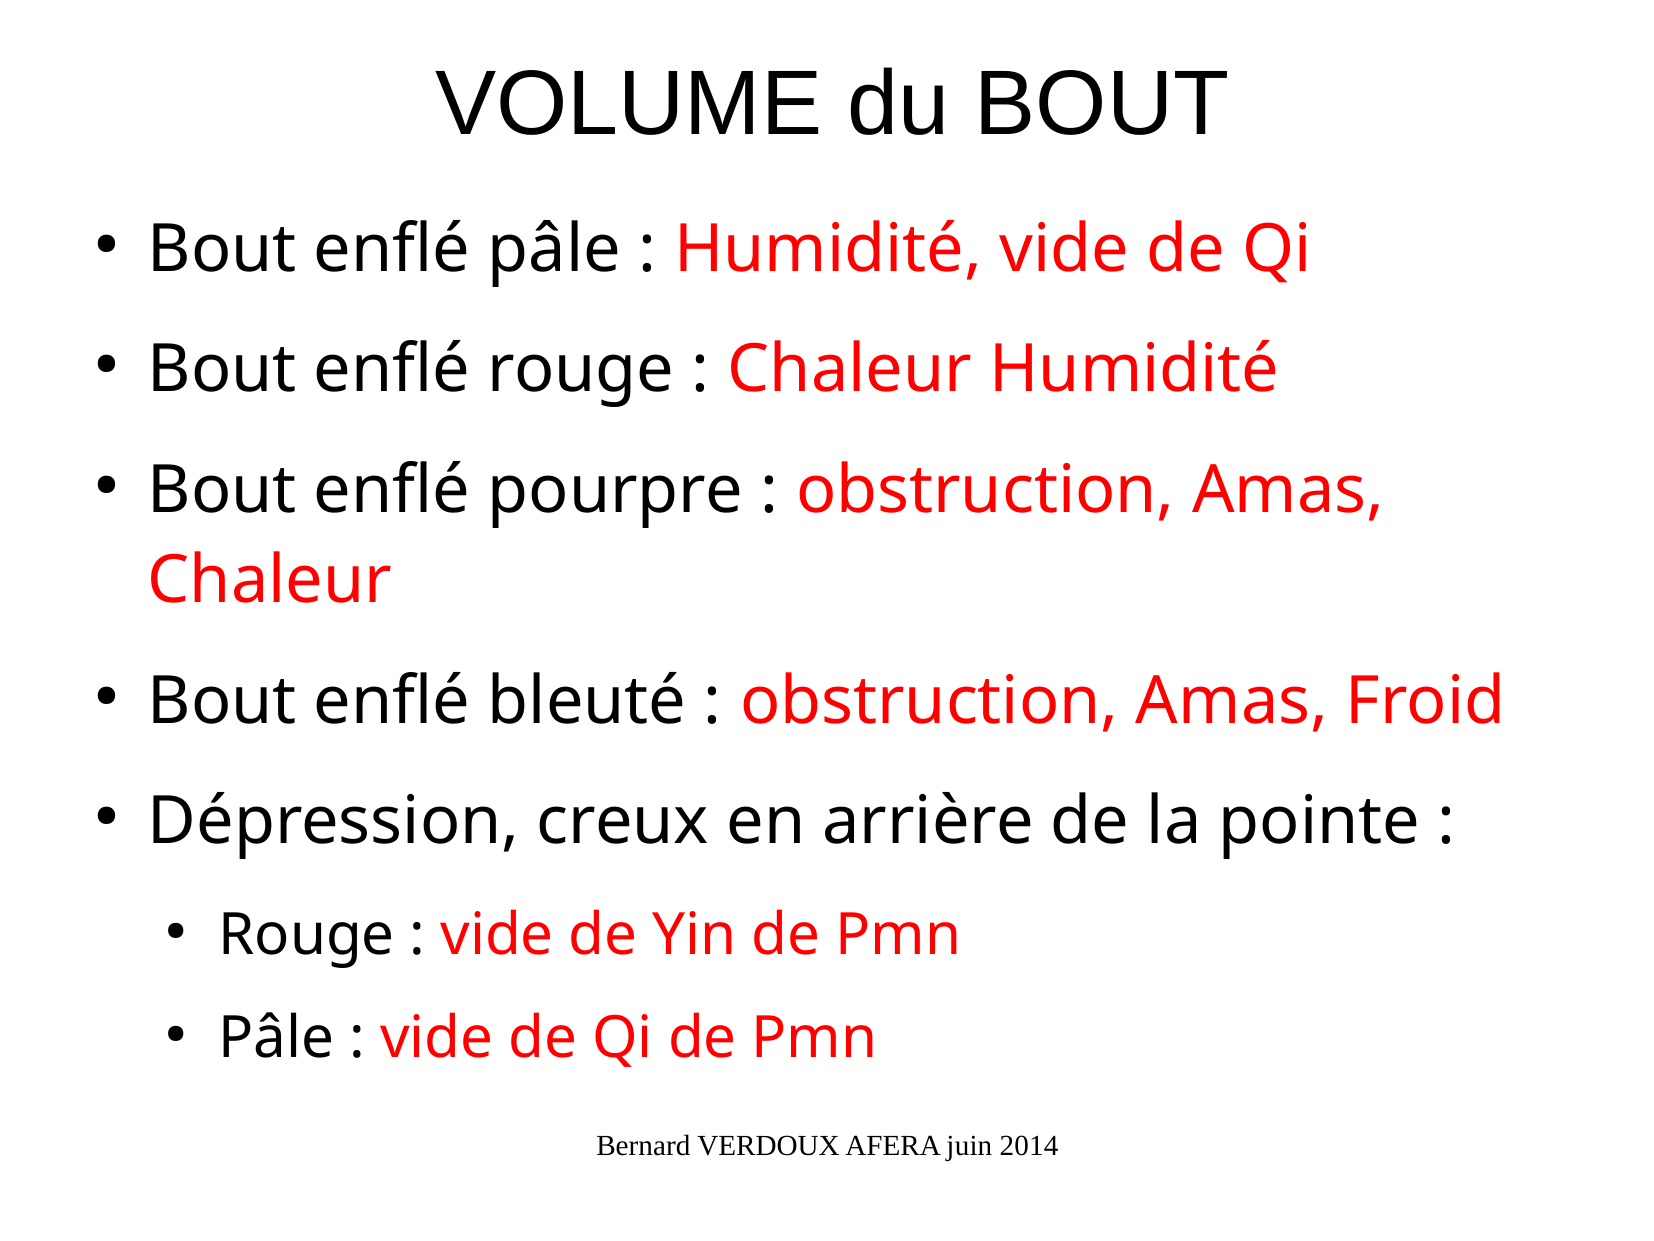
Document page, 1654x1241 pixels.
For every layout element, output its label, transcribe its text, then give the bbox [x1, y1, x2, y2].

list Bout enflé pâle : Humidité, vide de Qi Bout enflé rouge : Chaleur Humidité Bout enflé pourpre : obstruction, Amas, Chaleur Bout enflé bleuté : obstruction, Amas, Froid Dépression, creux en arrière de la pointe : Rouge : vide de Yin de Pmn Pâle : vide de Qi de Pmn [76, 200, 1565, 1093]
title VOLUME du BOUT [88, 0, 1577, 207]
